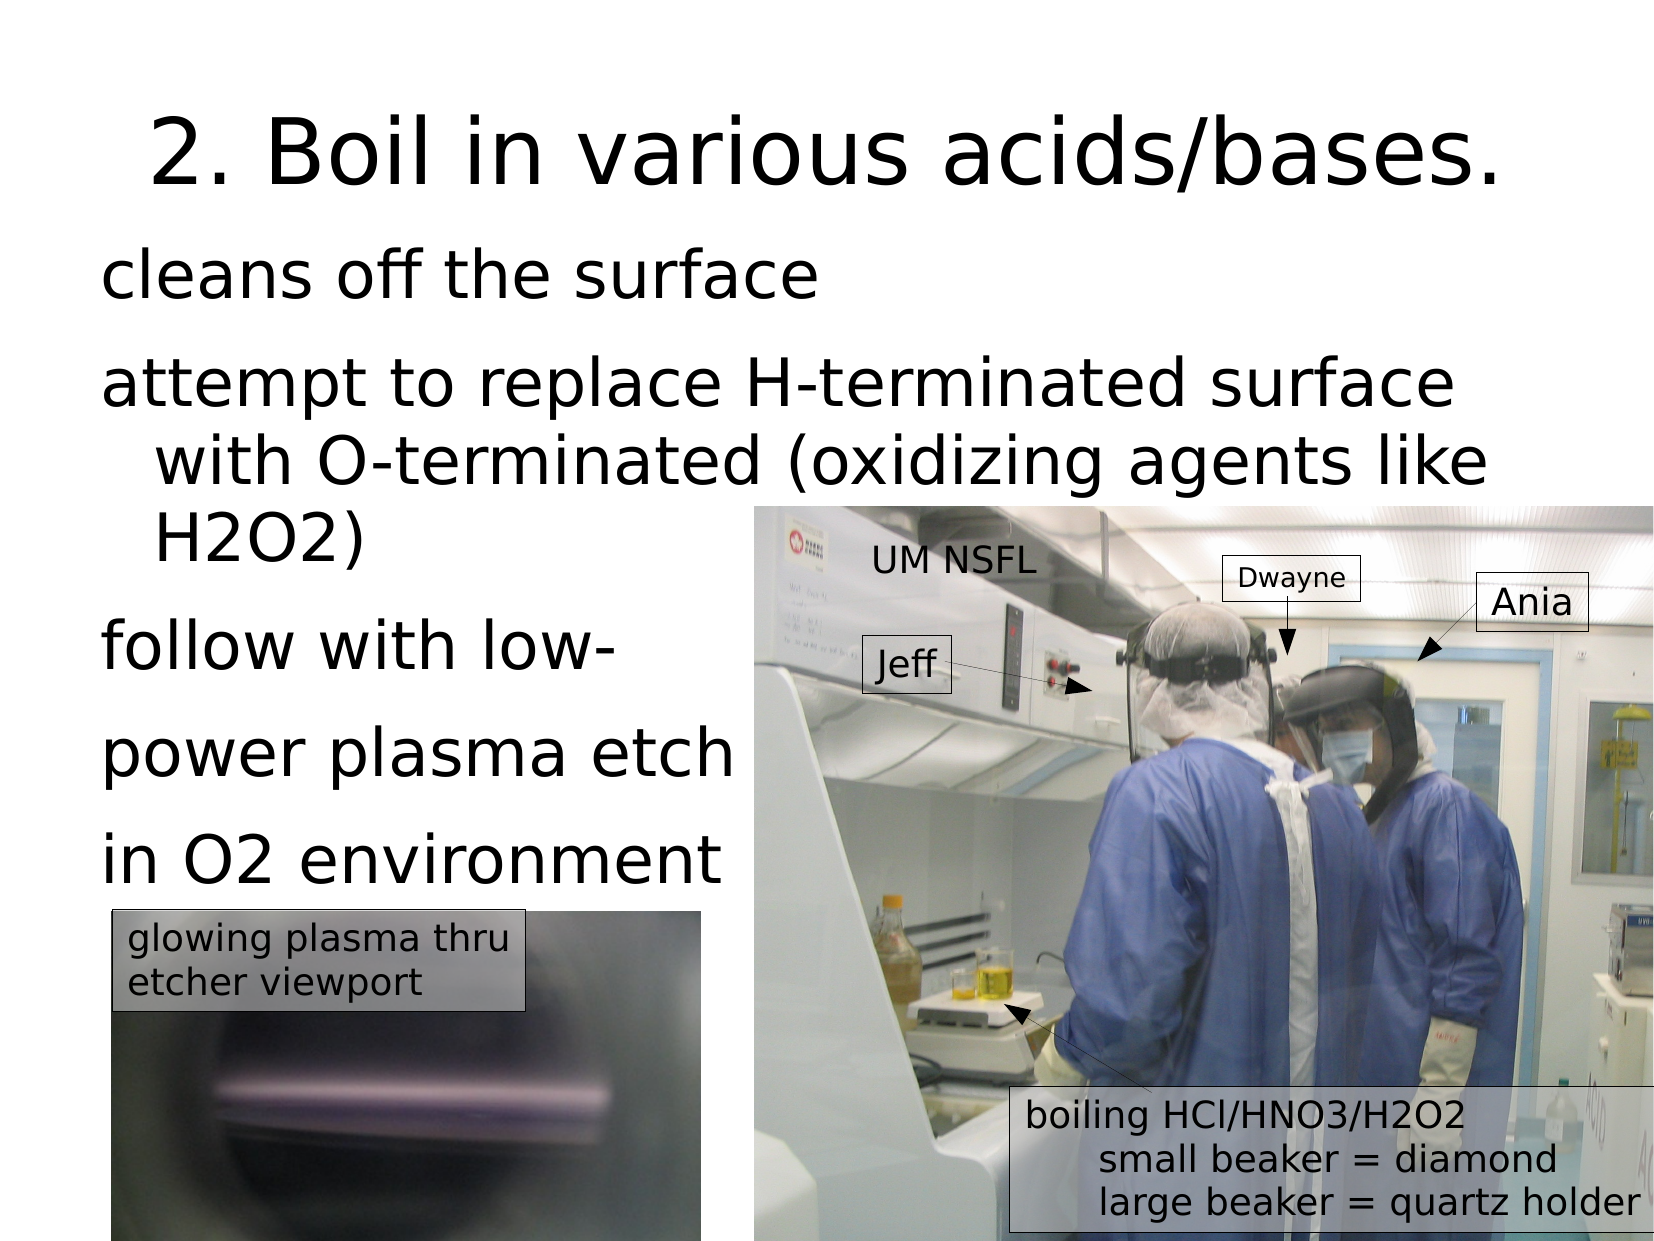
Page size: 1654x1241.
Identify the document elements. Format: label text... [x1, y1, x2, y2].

text_box Dwayne [1222, 555, 1360, 602]
picture [111, 911, 701, 1241]
picture [754, 506, 1654, 1241]
text_box Ania [1476, 572, 1588, 632]
title 2. Boil in various acids/bases. [82, 56, 1571, 237]
text_box glowing plasma thru etcher viewport [112, 909, 518, 1012]
text_box UM NSFL [856, 531, 1049, 590]
text_box Jeff [862, 635, 952, 694]
list cleans off the surface attempt to replace H-terminated surface with O-terminated (oxidizing agents like H2O2) follow with low- power plasma etch in O2 environment [82, 237, 1571, 1041]
text_box boiling HCl/HNO3/H2O2 small beaker = diamond large beaker = quartz holder [1009, 1086, 1645, 1233]
